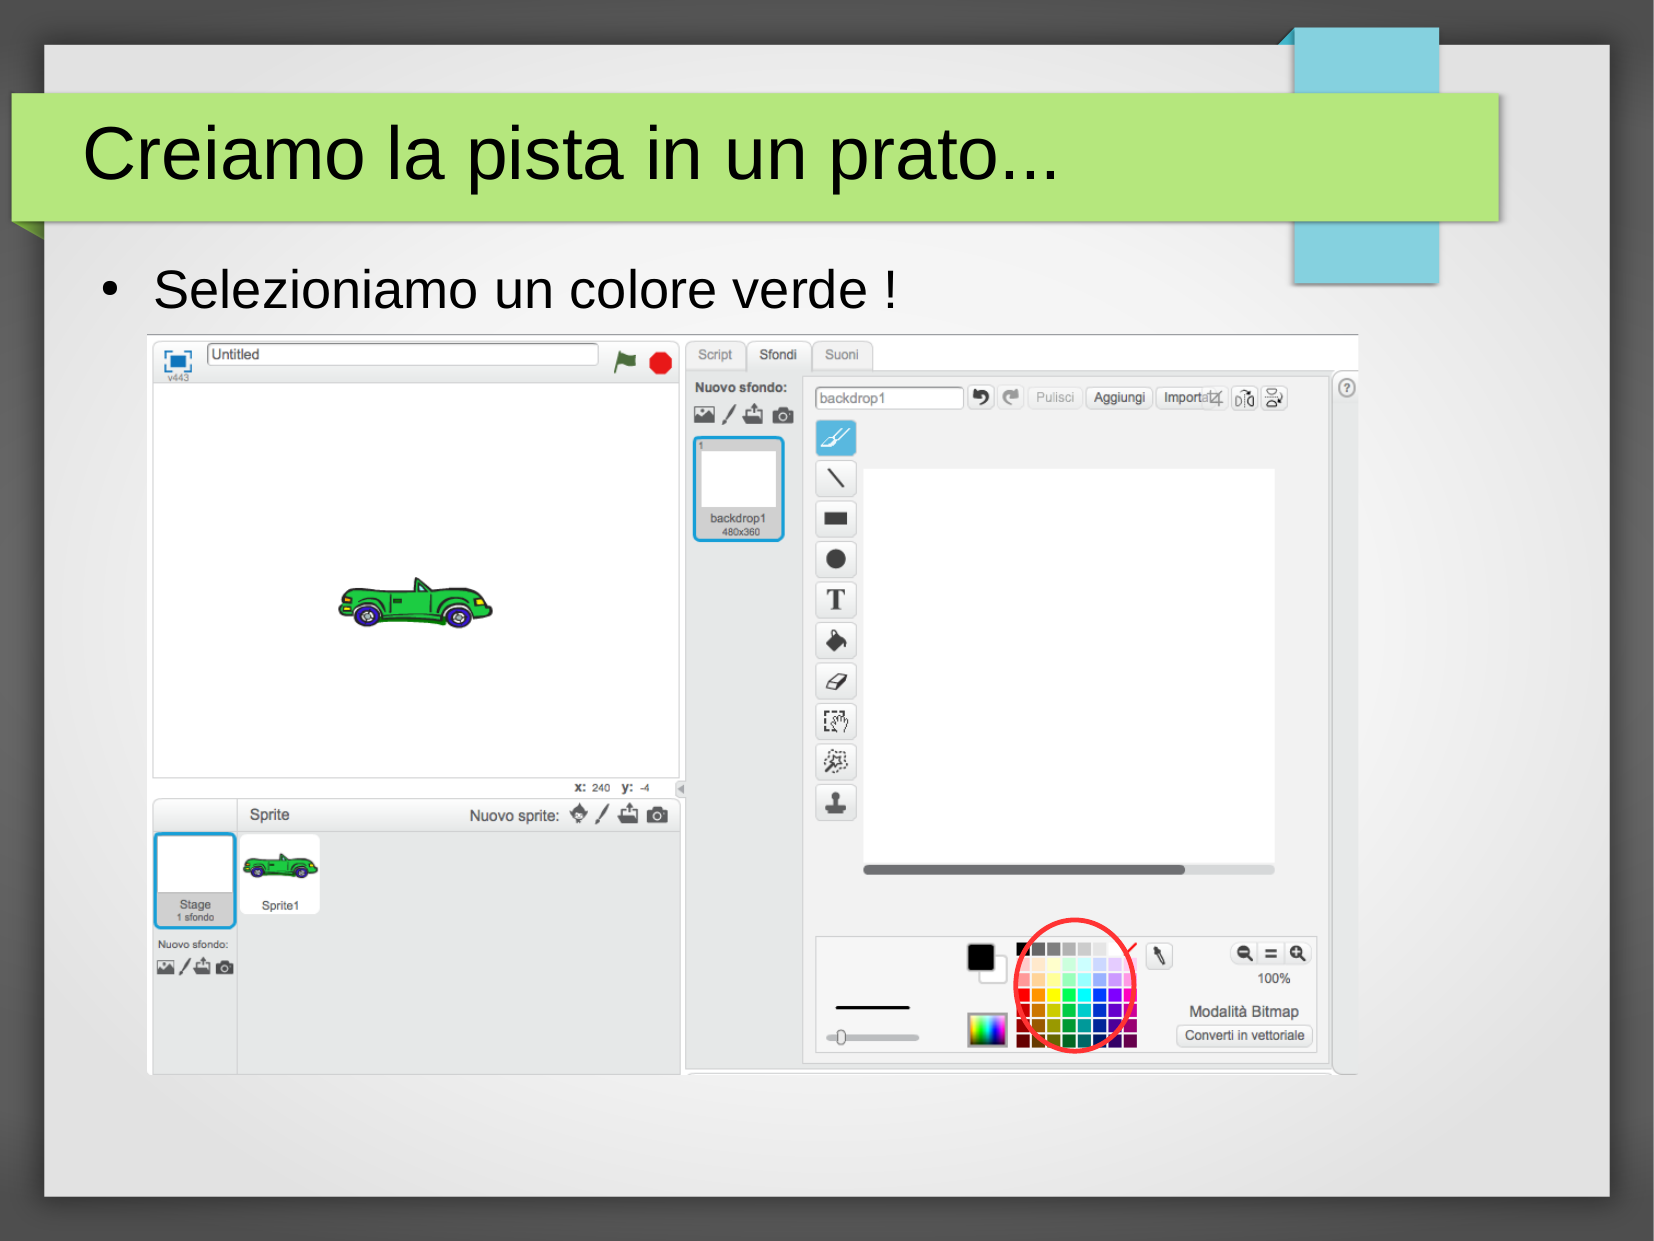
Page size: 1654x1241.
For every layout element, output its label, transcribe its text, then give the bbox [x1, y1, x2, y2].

picture [0, 0, 1654, 1241]
list Selezioniamo un colore verde ! [82, 259, 1571, 980]
title Creiamo la pista in un prato... [82, 94, 1264, 213]
